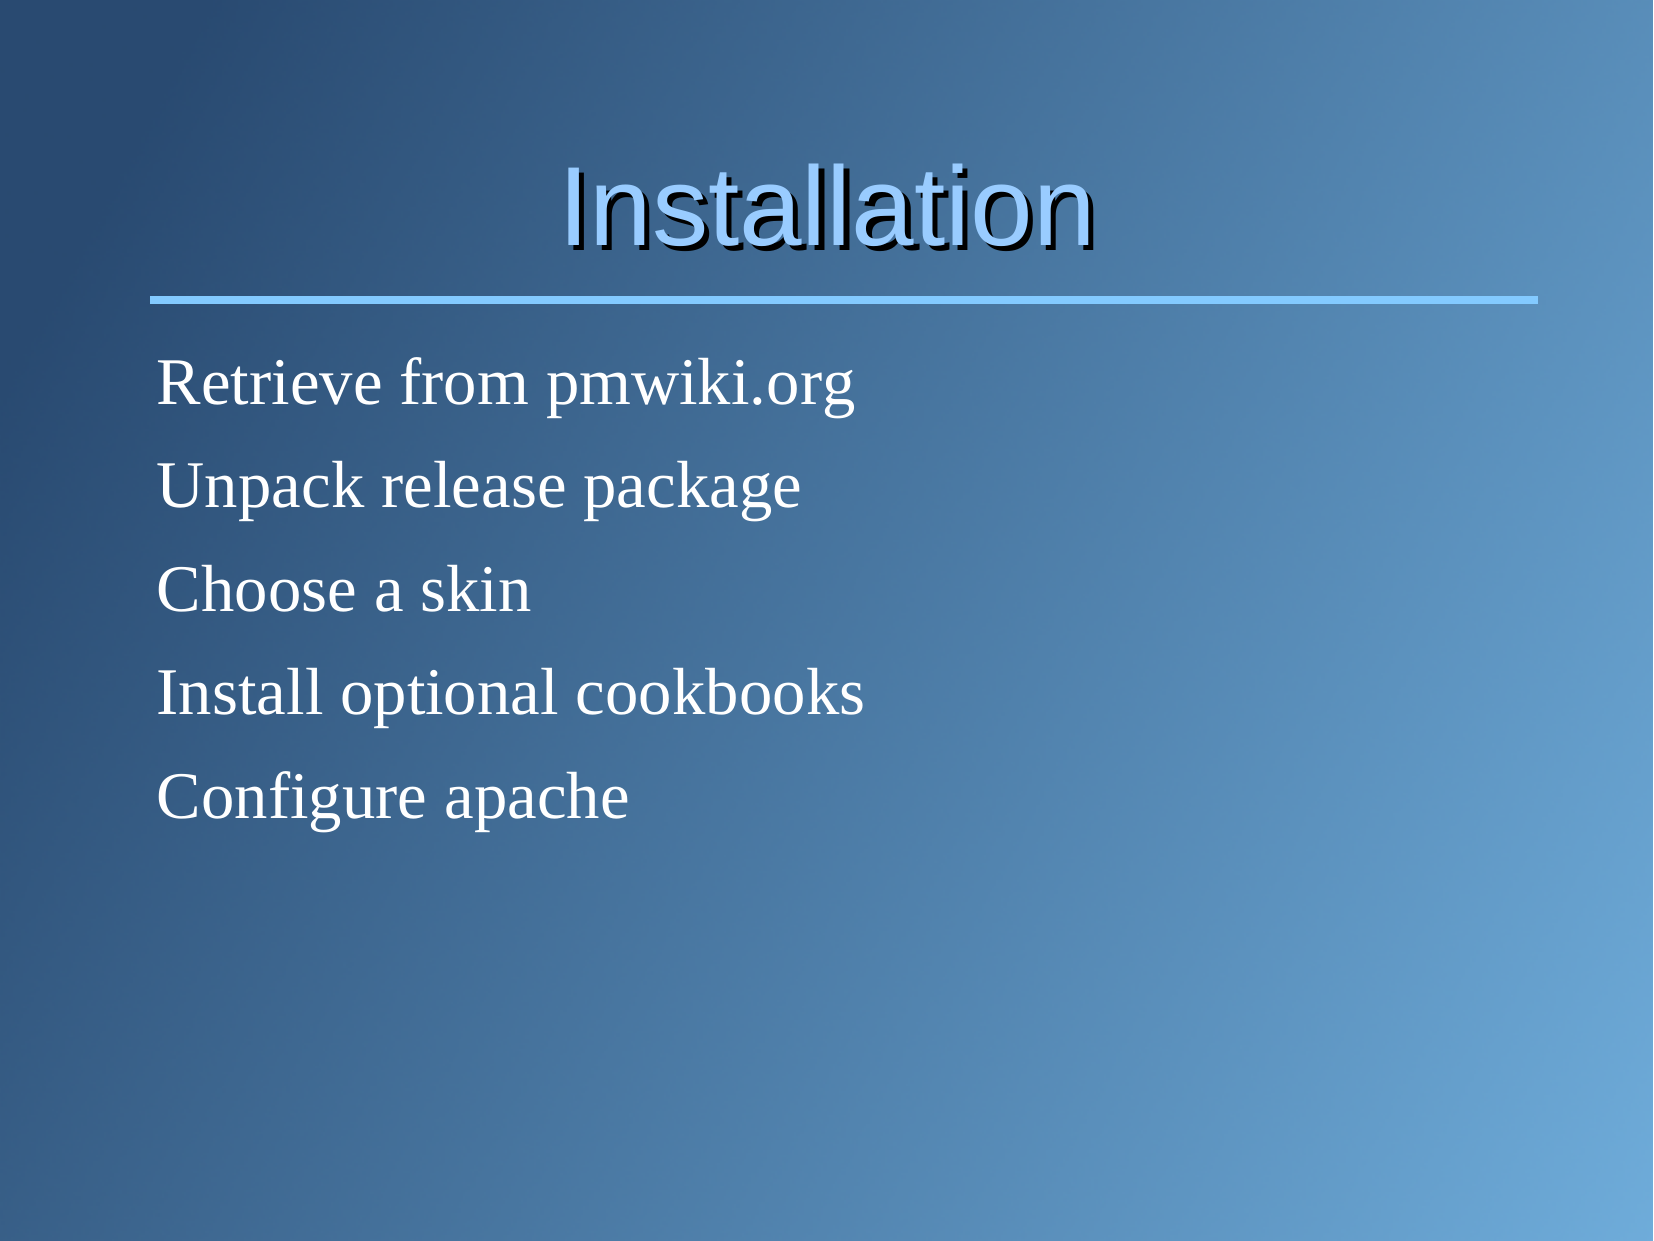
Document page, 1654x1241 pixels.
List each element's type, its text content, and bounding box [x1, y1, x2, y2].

picture [0, 0, 1653, 1241]
list Retrieve from pmwiki.org Unpack release package Choose a skin Install optional cookbooks Configure apache [121, 344, 1533, 1127]
title Installation [121, 102, 1533, 311]
